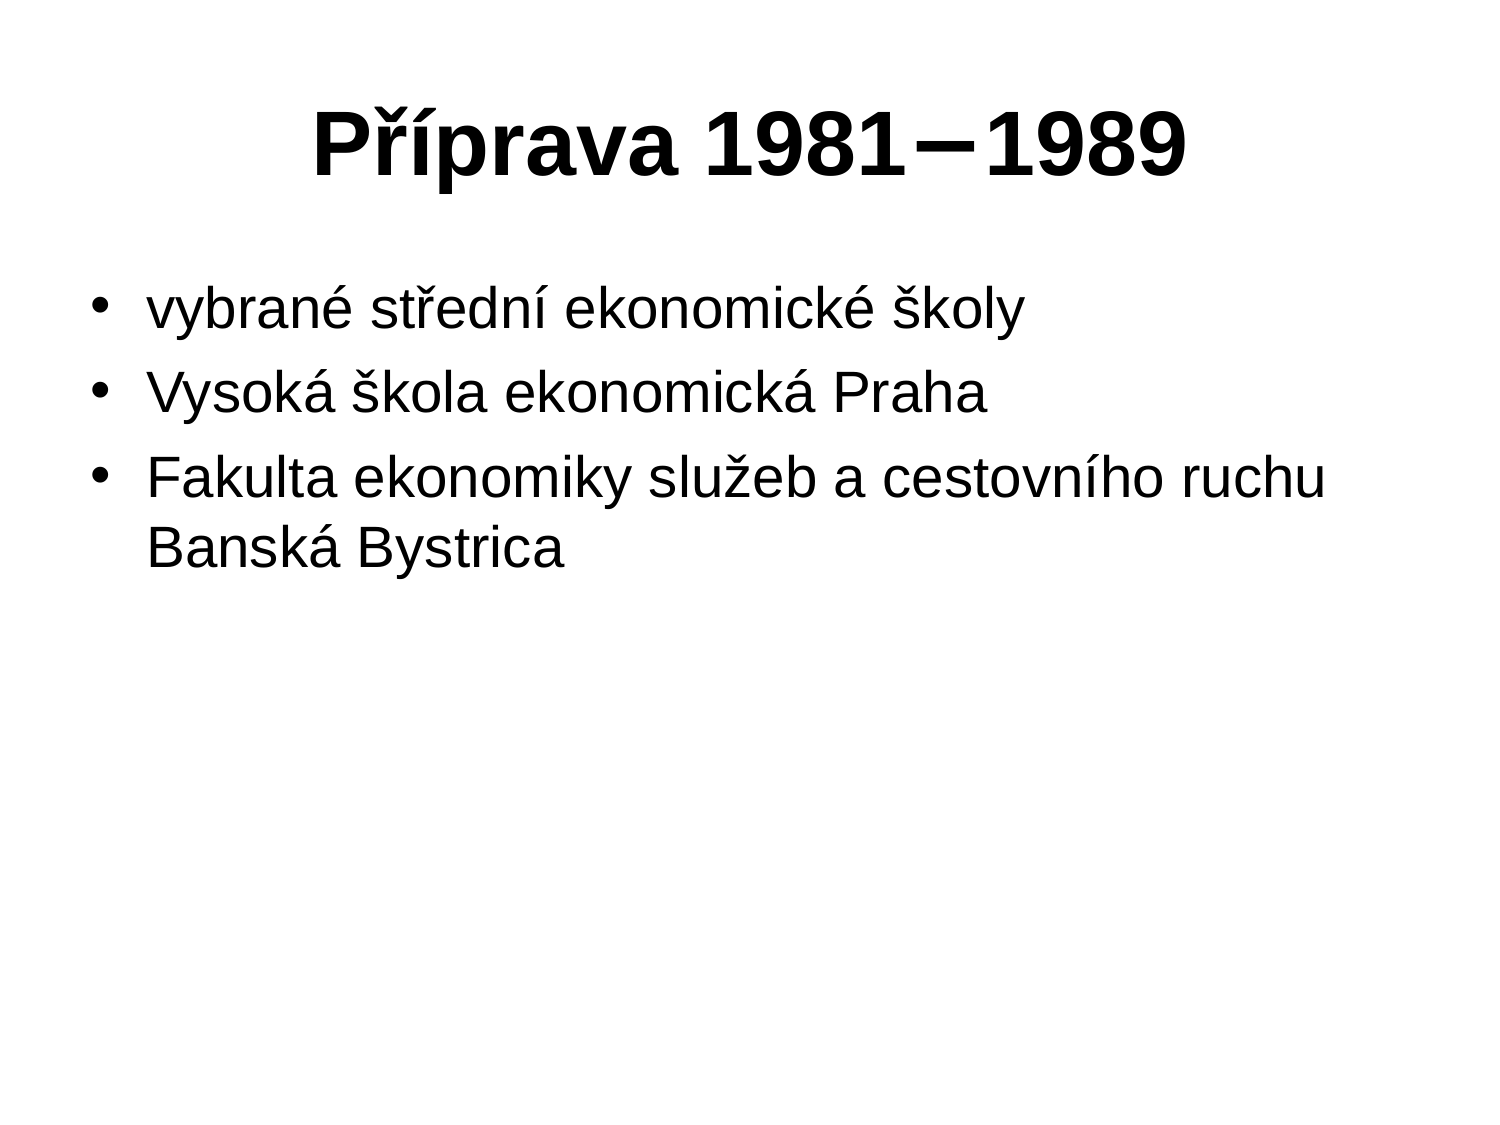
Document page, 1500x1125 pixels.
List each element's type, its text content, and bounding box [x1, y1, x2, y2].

list vybrané střední ekonomické školy Vysoká škola ekonomická Praha Fakulta ekonomiky služeb a cestovního ruchu Banská Bystrica [75, 262, 1426, 1006]
title Příprava 1981−1989 [75, 45, 1426, 233]
